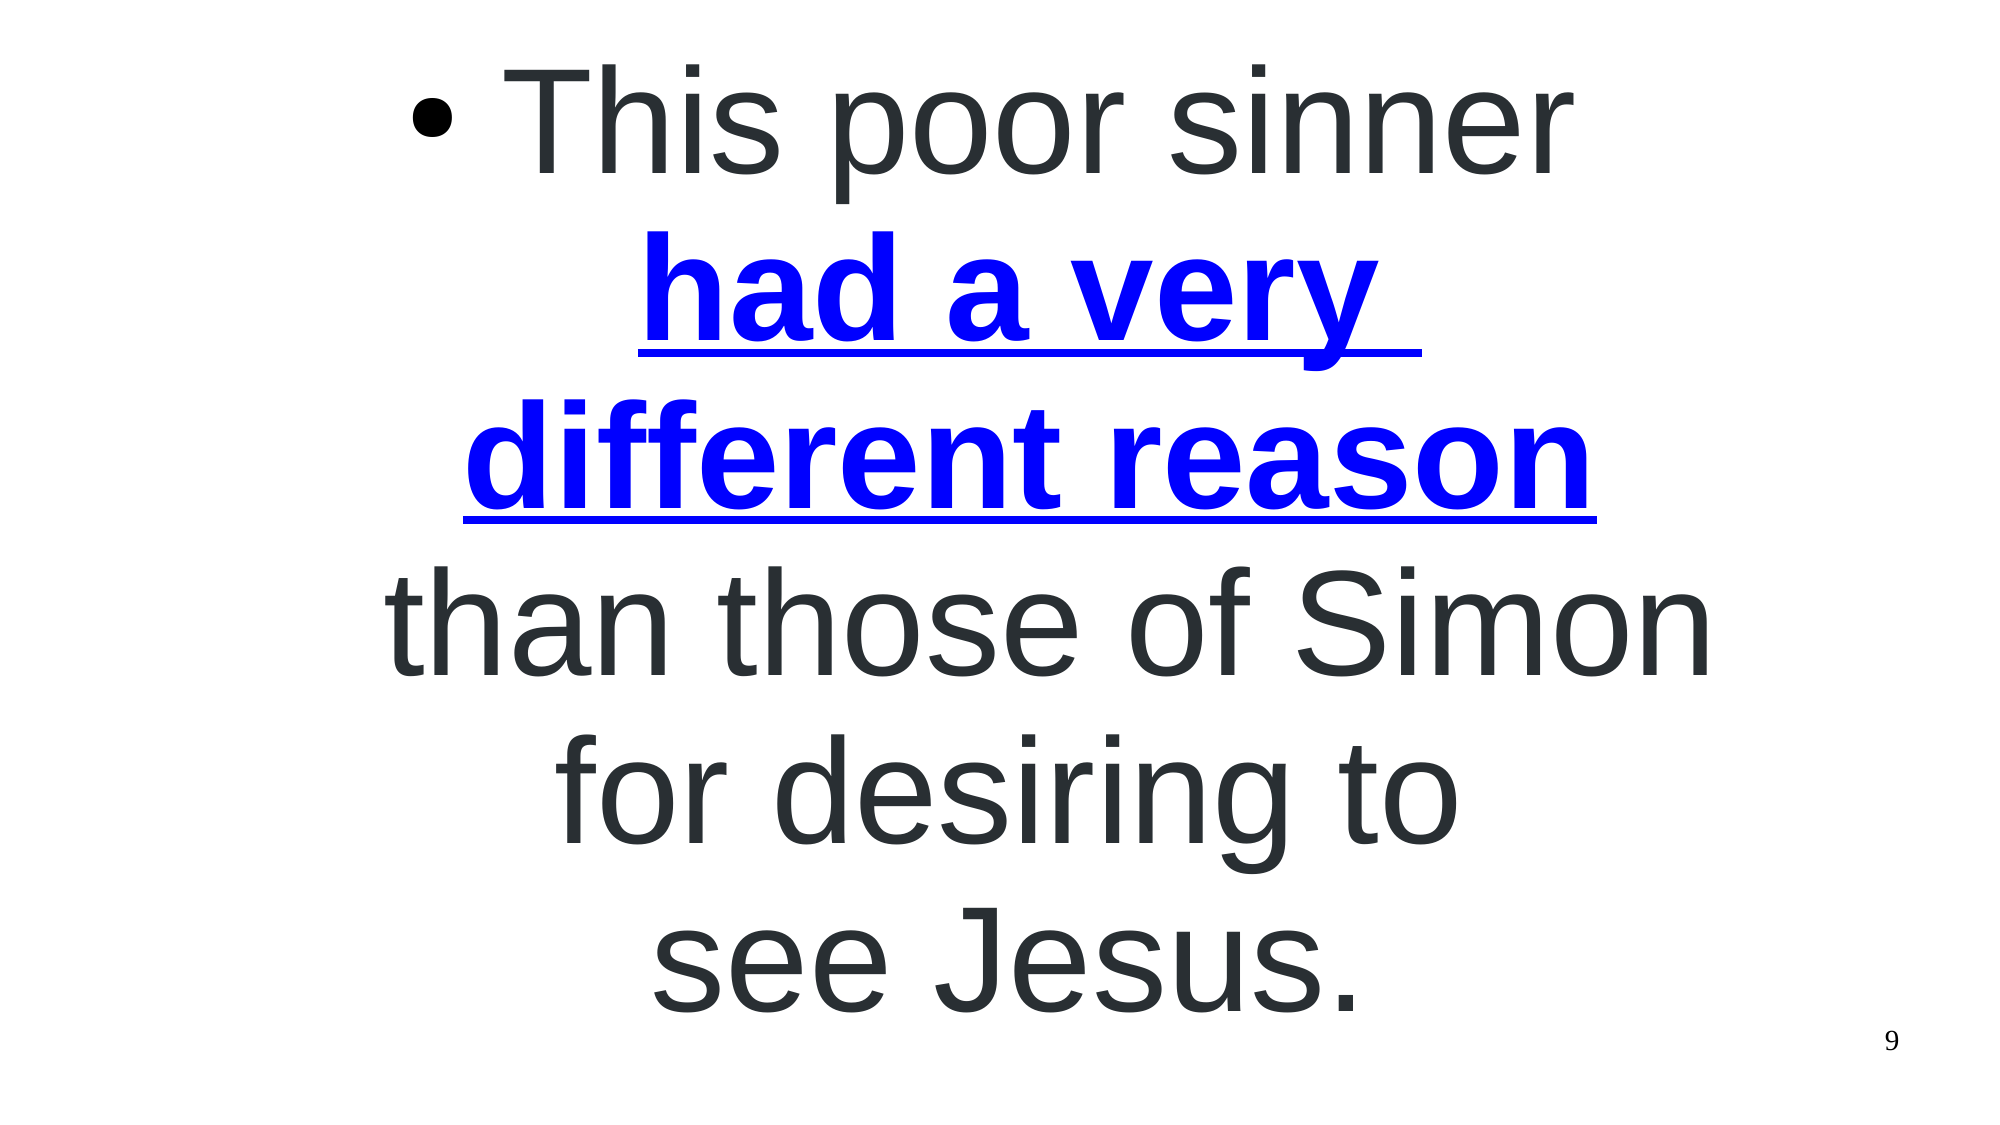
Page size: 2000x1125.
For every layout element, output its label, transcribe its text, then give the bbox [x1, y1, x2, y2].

list This poor sinner had a very different reason than those of Simon for desiring to see Jesus. [37, 37, 1988, 1088]
